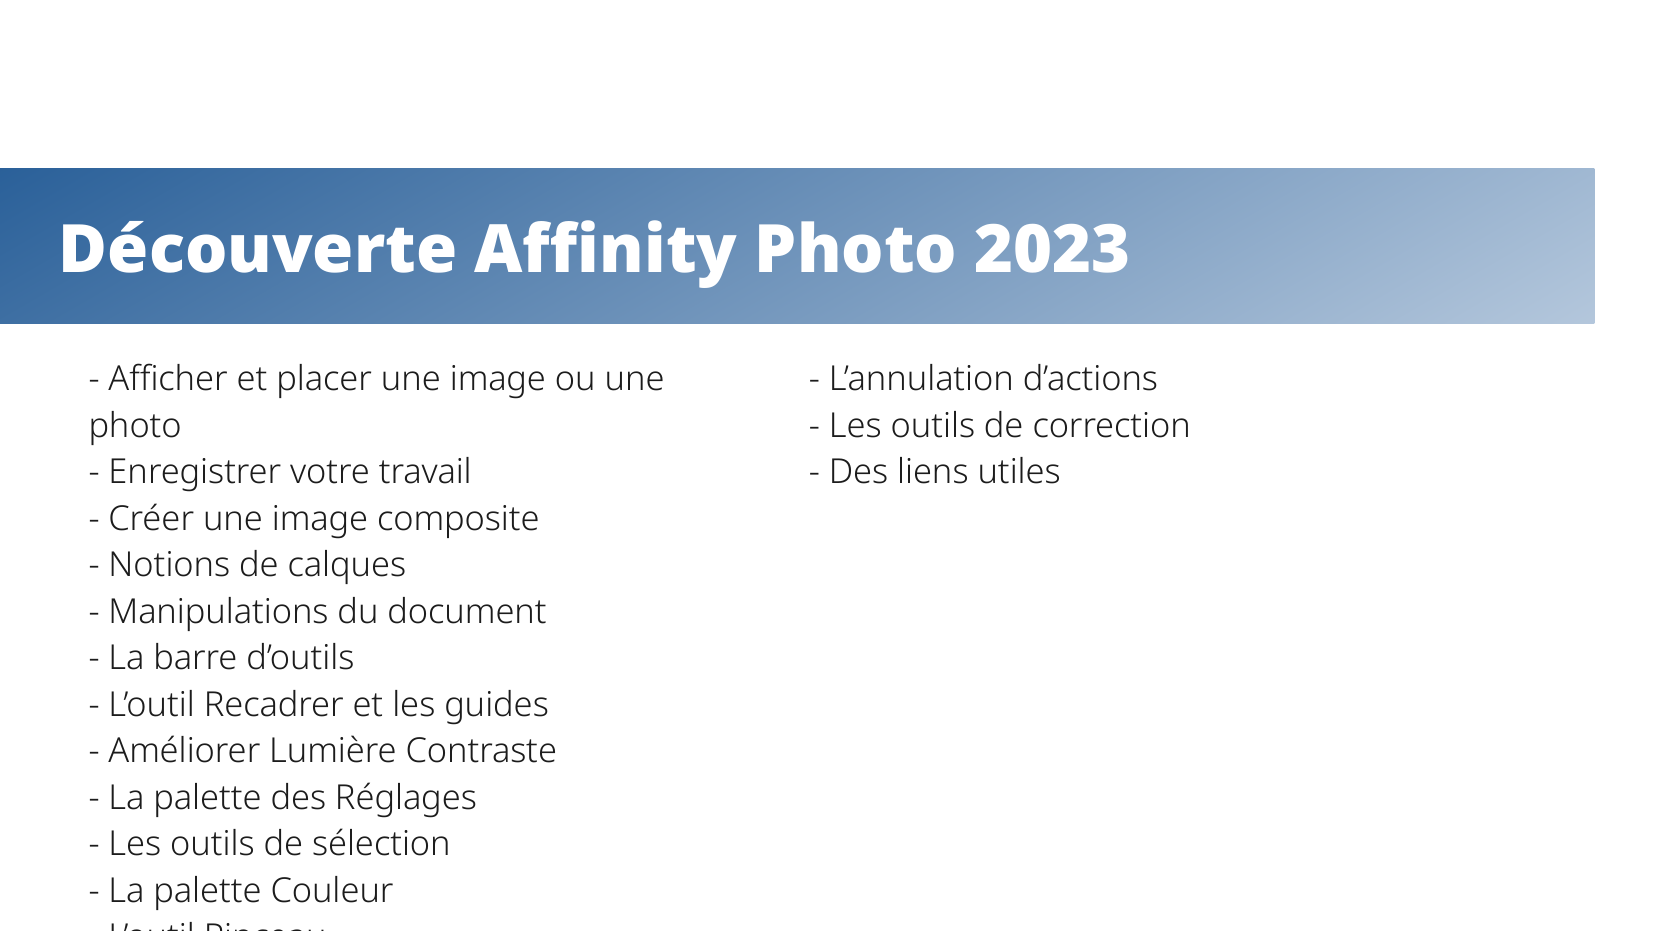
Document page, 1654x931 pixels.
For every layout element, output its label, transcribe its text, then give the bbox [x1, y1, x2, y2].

text_box - L’annulation d’actions - Les outils de correction - Des liens utiles [809, 354, 1453, 886]
title Découverte Affinity Photo 2023 [59, 191, 1595, 302]
subtitle - Afficher et placer une image ou une photo - Enregistrer votre travail - Créer une image composite - Notions de calques - Manipulations du document - La barre d’outils - L’outil Recadrer et les guides - Améliorer Lumière Contraste - La palette des Réglages - Les outils de sélection - La palette Couleur - L’outil Pinceau [88, 354, 733, 886]
